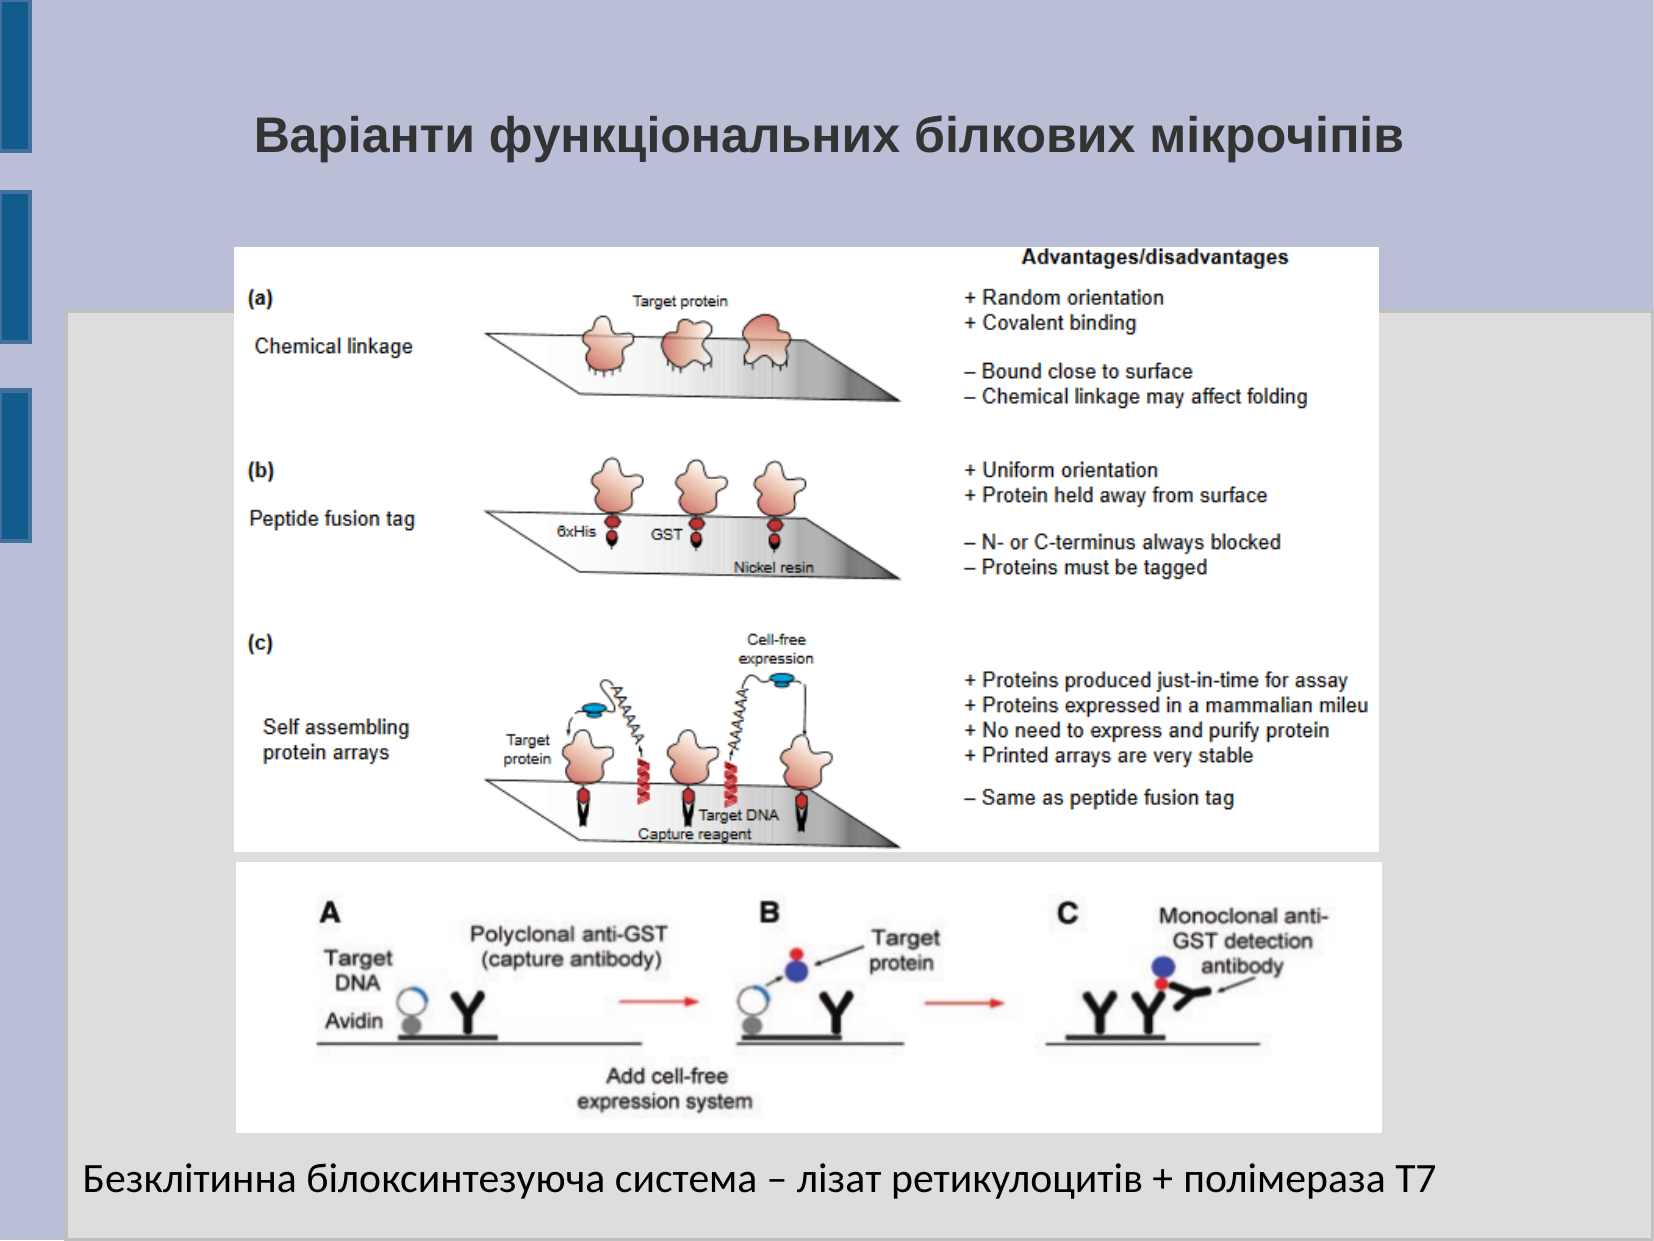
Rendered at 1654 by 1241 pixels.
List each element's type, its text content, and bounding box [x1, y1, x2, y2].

text_box Безклітинна білоксинтезуюча система – лізат ретикулоцитів + ​​полімераза T7 [82, 1161, 1448, 1215]
picture [234, 248, 1379, 852]
picture [236, 862, 1382, 1133]
title Варіанти функціональних білкових мікрочіпів [123, 102, 1536, 163]
